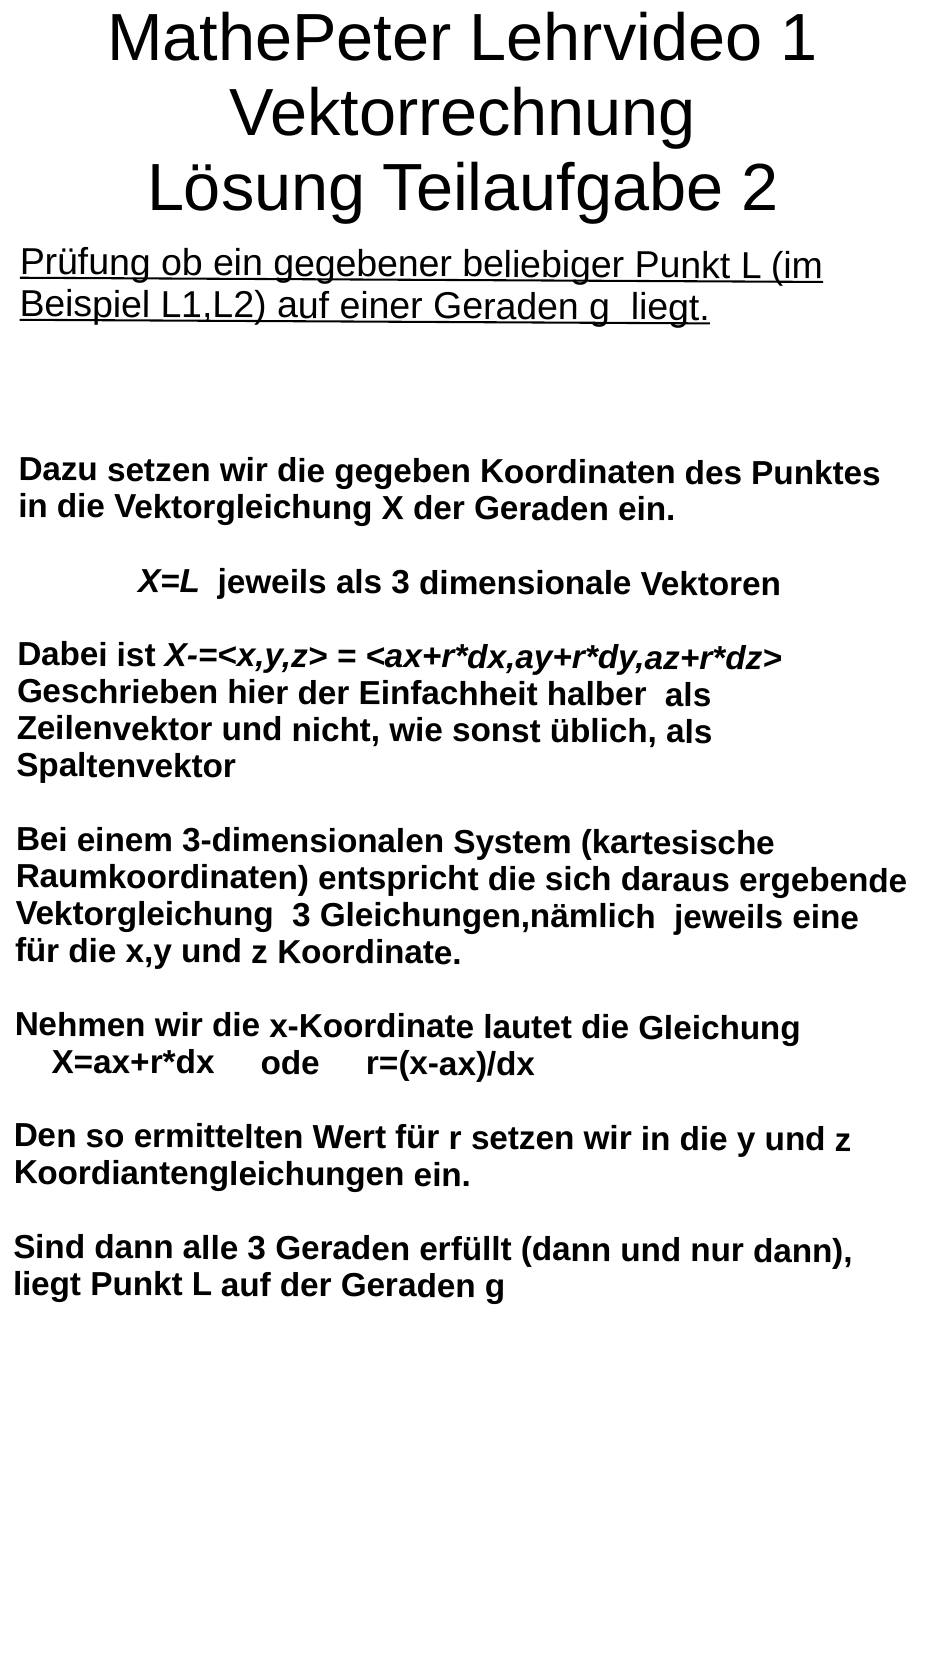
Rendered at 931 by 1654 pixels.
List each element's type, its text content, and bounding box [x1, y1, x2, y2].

title MathePeter Lehrvideo 1 Vektorrechnung Lösung Teilaufgabe 2 [6, 0, 920, 239]
text_box Prüfung ob ein gegebener beliebiger Punkt L (im Beispiel L1,L2) auf einer Geraden g liegt. Dazu setzen wir die gegeben Koordinaten des Punktes in die Vektorgleichung X der Geraden ein. X=L jeweils als 3 dimensionale Vektoren Dabei ist X-=<x,y,z> = <ax+r*dx,ay+r*dy,az+r*dz> Geschrieben hier der Einfachheit halber als Zeilenvektor und nicht, wie sonst üblich, als Spaltenvektor Bei einem 3-dimensionalen System (kartesische Raumkoordinaten) entspricht die sich daraus ergebende Vektorgleichung 3 Gleichungen,nämlich jeweils eine für die x,y und z Koordinate. Nehmen wir die x-Koordinate lautet die Gleichung X=ax+r*dx ode r=(x-ax)/dx Den so ermittelten Wert für r setzen wir in die y und z Koordiantengleichungen ein. Sind dann alle 3 Geraden erfüllt (dann und nur dann), liegt Punkt L auf der Geraden g [0, 233, 931, 1654]
